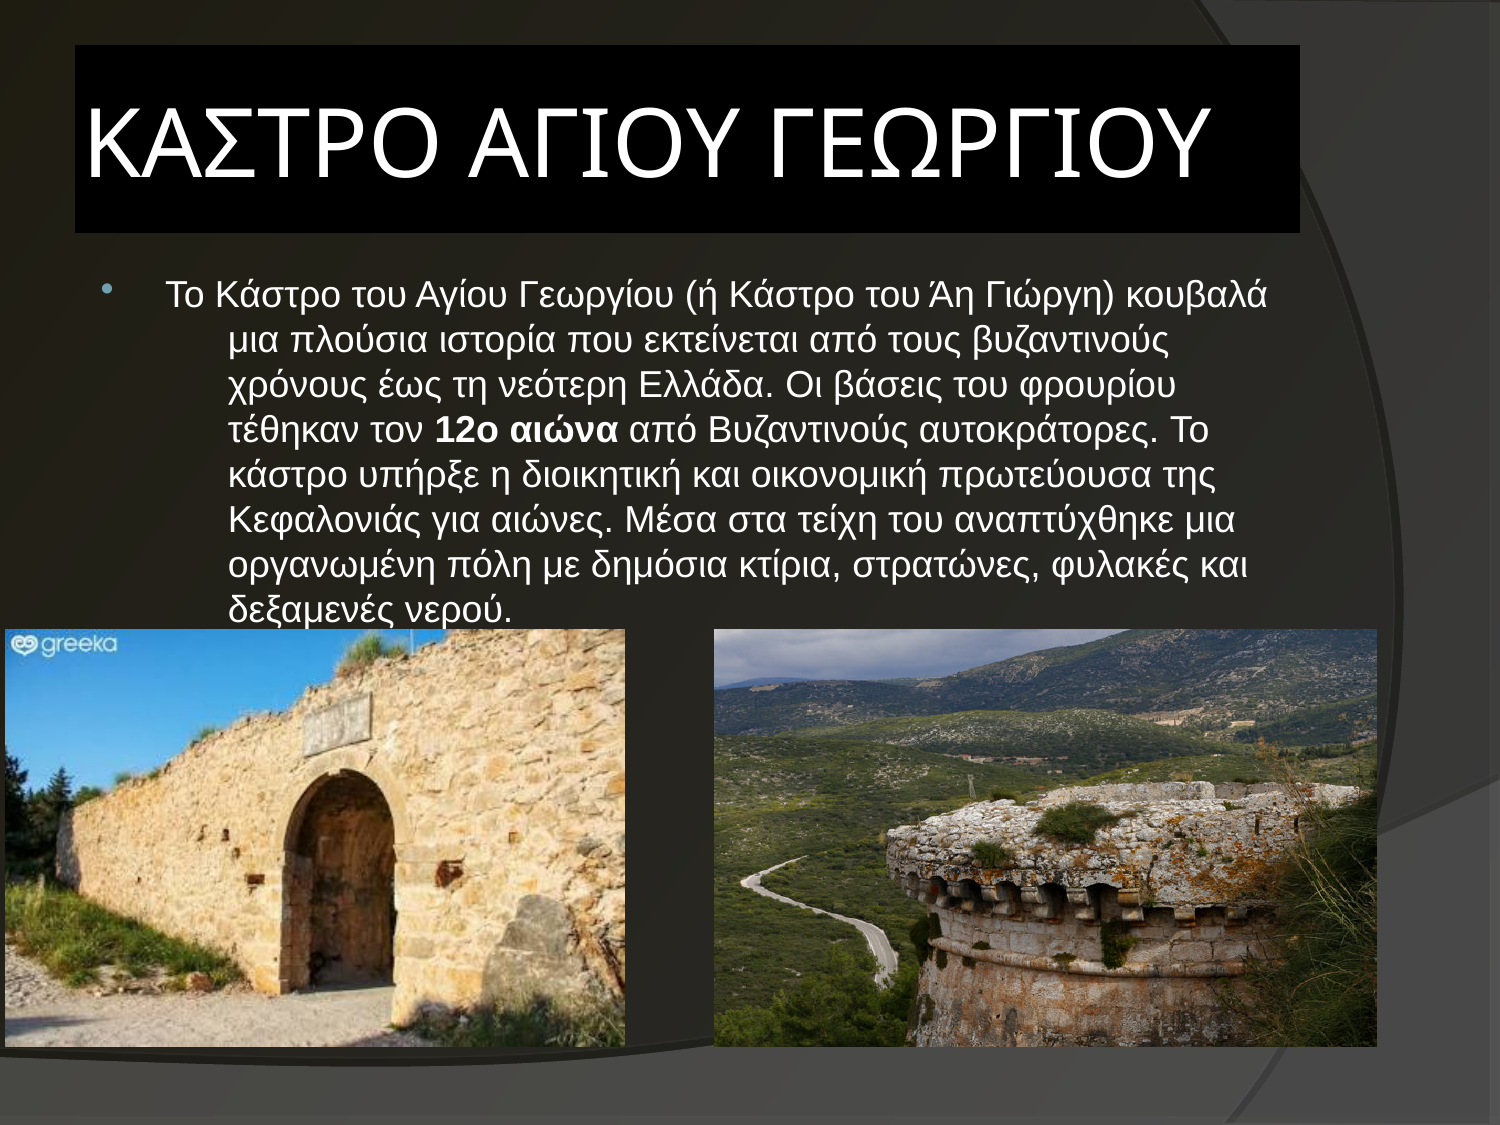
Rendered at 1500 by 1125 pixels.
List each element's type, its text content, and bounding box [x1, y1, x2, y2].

title ΚΑΣΤΡΟ ΑΓΙΟΥ ΓΕΩΡΓΙΟΥ [75, 45, 1300, 233]
picture [5, 629, 625, 1047]
list Το Κάστρο του Αγίου Γεωργίου (ή Κάστρο του Άη Γιώργη) κουβαλά μια πλούσια ιστορία που εκτείνεται από τους βυζαντινούς χρόνους έως τη νεότερη Ελλάδα. Οι βάσεις του φρουρίου τέθηκαν τον 12ο αιώνα από Βυζαντινούς αυτοκράτορες. Το κάστρο υπήρξε η διοικητική και οικονομική πρωτεύουσα της Κεφαλονιάς για αιώνες. Μέσα στα τείχη του αναπτύχθηκε μια οργανωμένη πόλη με δημόσια κτίρια, στρατώνες, φυλακές και δεξαμενές νερού. [75, 262, 1300, 1005]
picture [714, 629, 1377, 1047]
